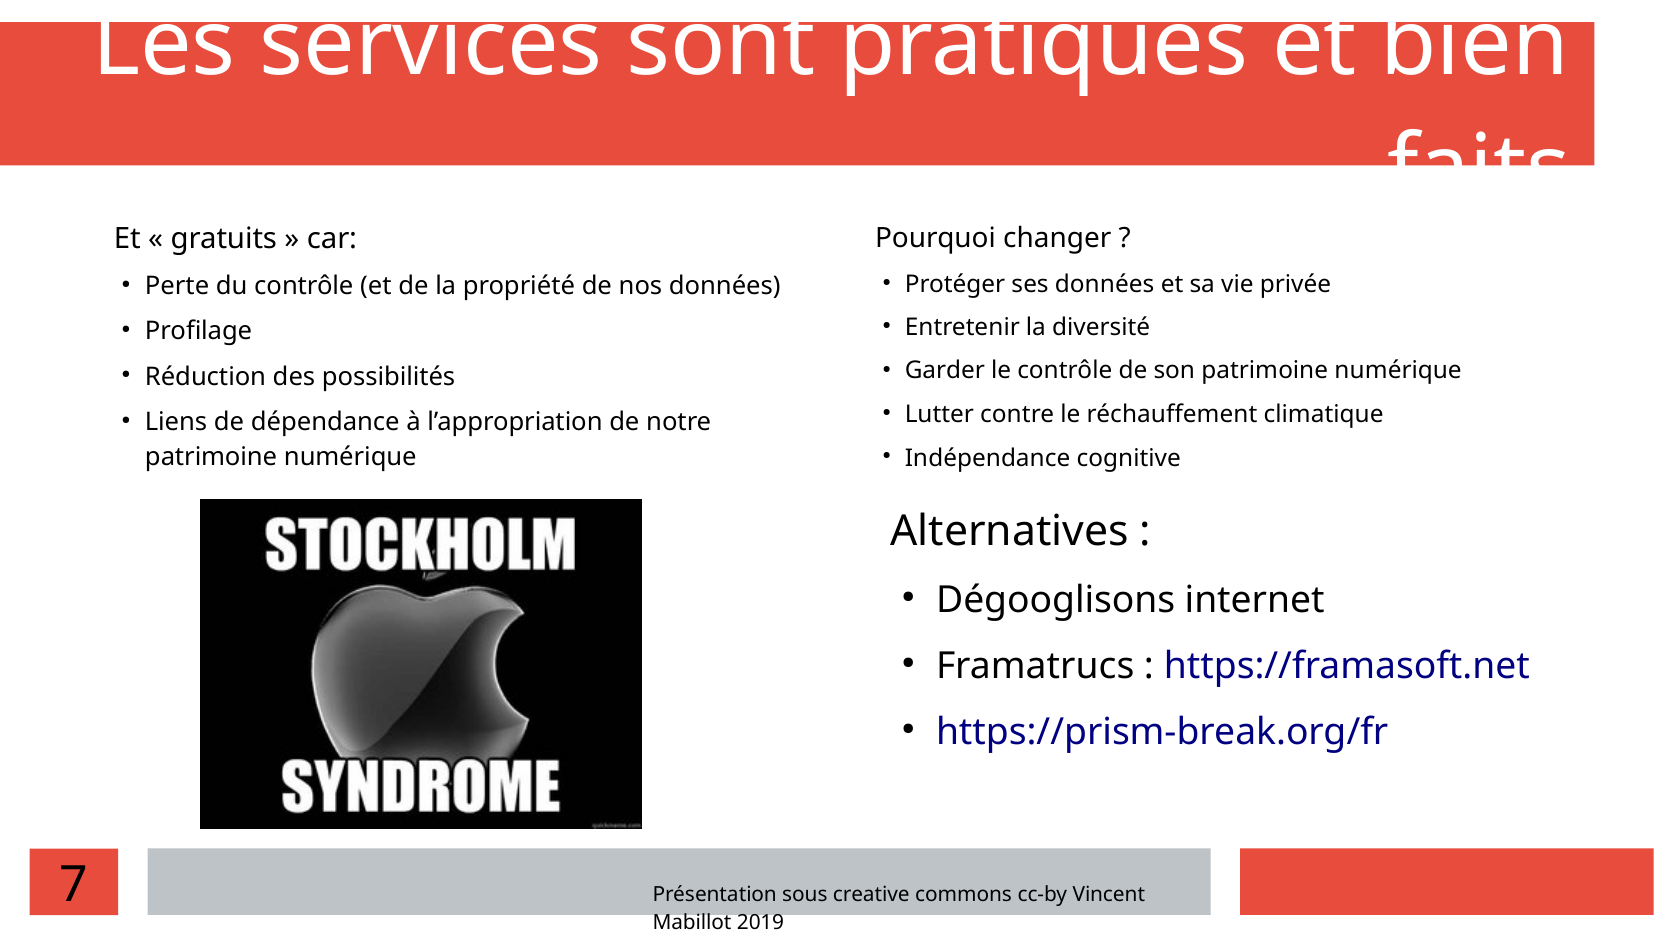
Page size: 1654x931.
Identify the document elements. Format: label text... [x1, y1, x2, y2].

title Les services sont pratiques et bien faits [82, 37, 1571, 166]
list Pourquoi changer ? Protéger ses données et sa vie privée Entretenir la diversité Garder le contrôle de son patrimoine numérique Lutter contre le réchauffement climatique Indépendance cognitive [845, 217, 1572, 475]
list Alternatives : Dégooglisons internet Framatrucs : https://framasoft.net https://prism-break.org/fr [845, 499, 1572, 757]
picture [200, 499, 642, 829]
list Et « gratuits » car: Perte du contrôle (et de la propriété de nos données) Profilage Réduction des possibilités Liens de dépendance à l’appropriation de notre patrimoine numérique [82, 217, 809, 475]
